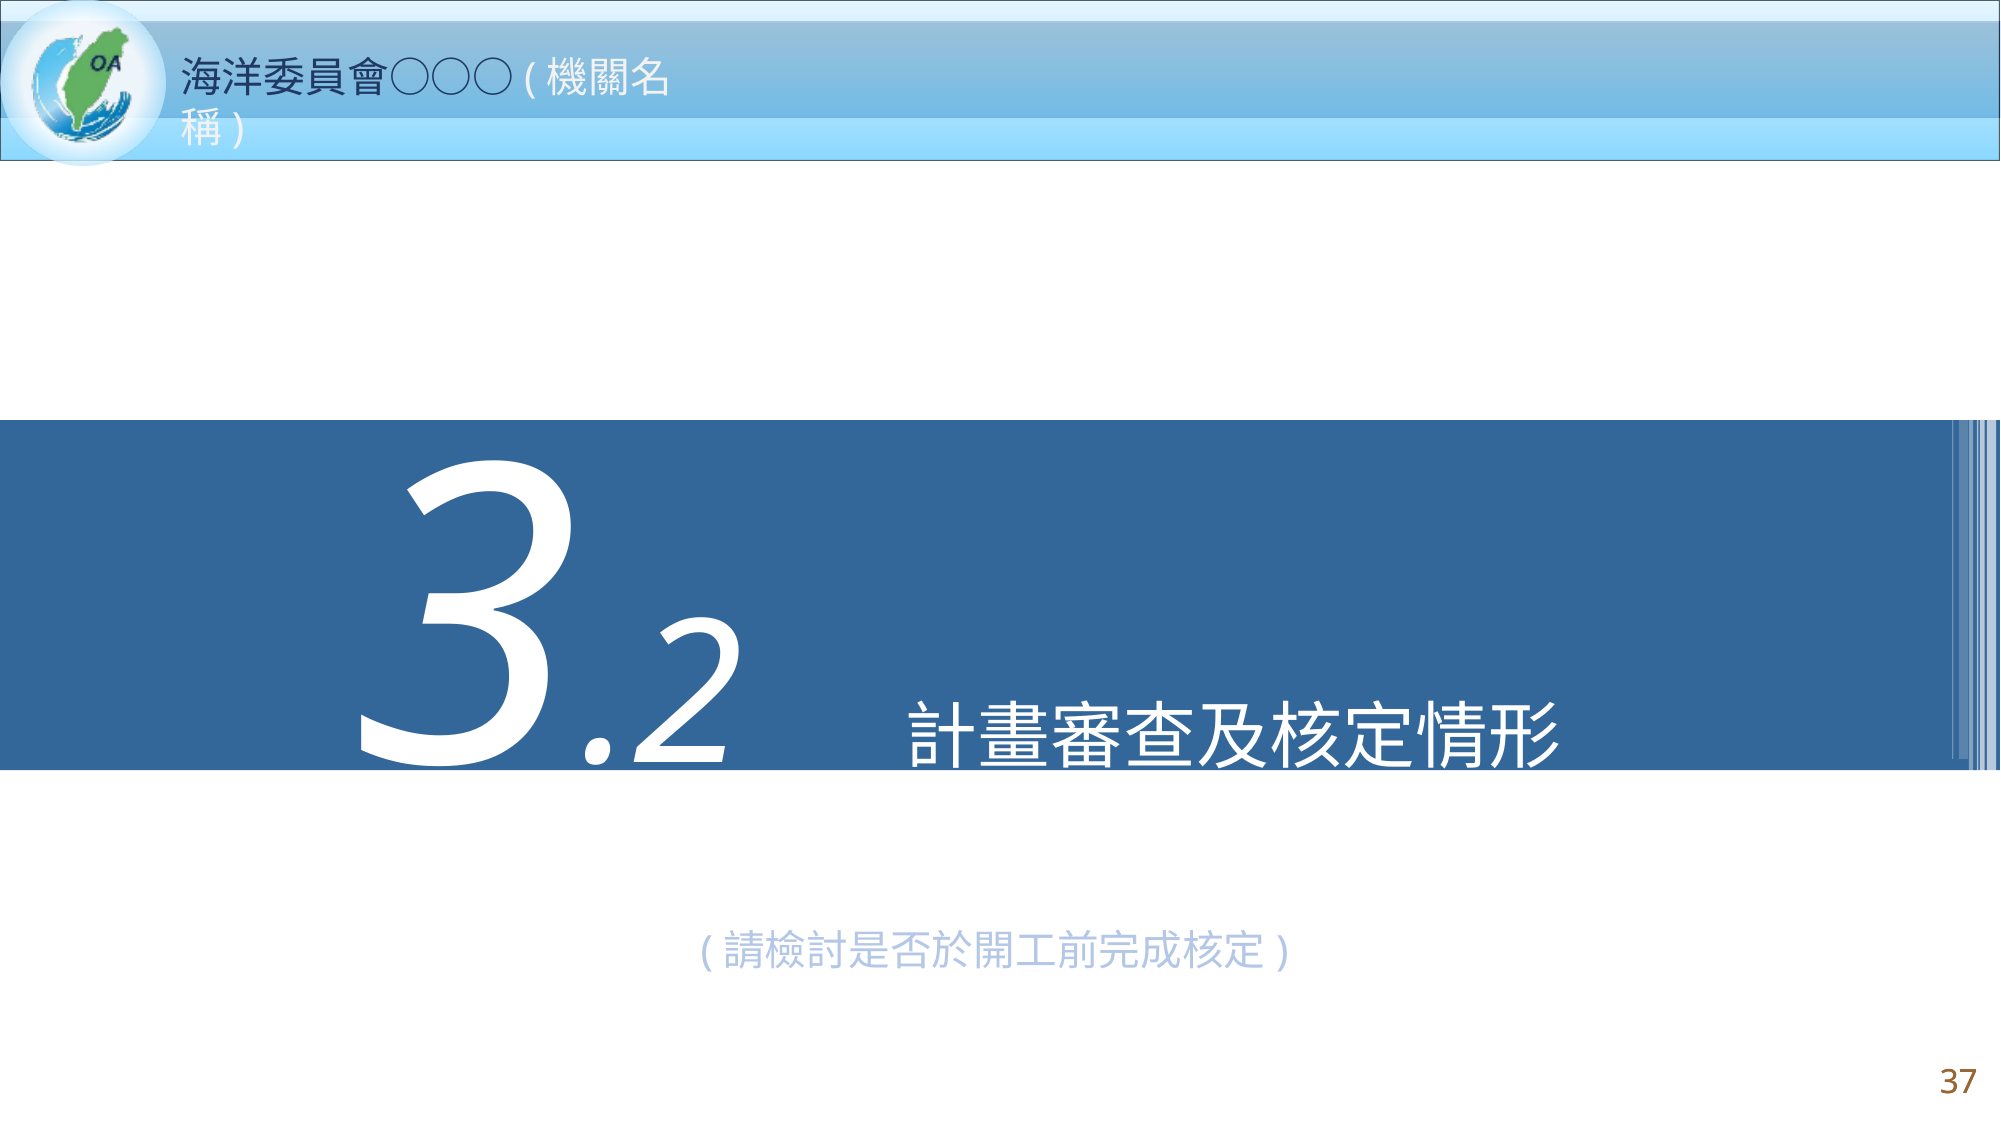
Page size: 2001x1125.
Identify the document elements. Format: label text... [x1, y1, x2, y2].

picture [0, 0, 166, 166]
text_box [0, 420, 337, 771]
text_box 計畫審查及核定情形 [1031, 571, 2000, 786]
text_box [1031, 417, 2000, 571]
text_box 3.2 [337, 338, 1031, 786]
text_box (請檢討是否於開工前完成核定) [0, 786, 2000, 1112]
